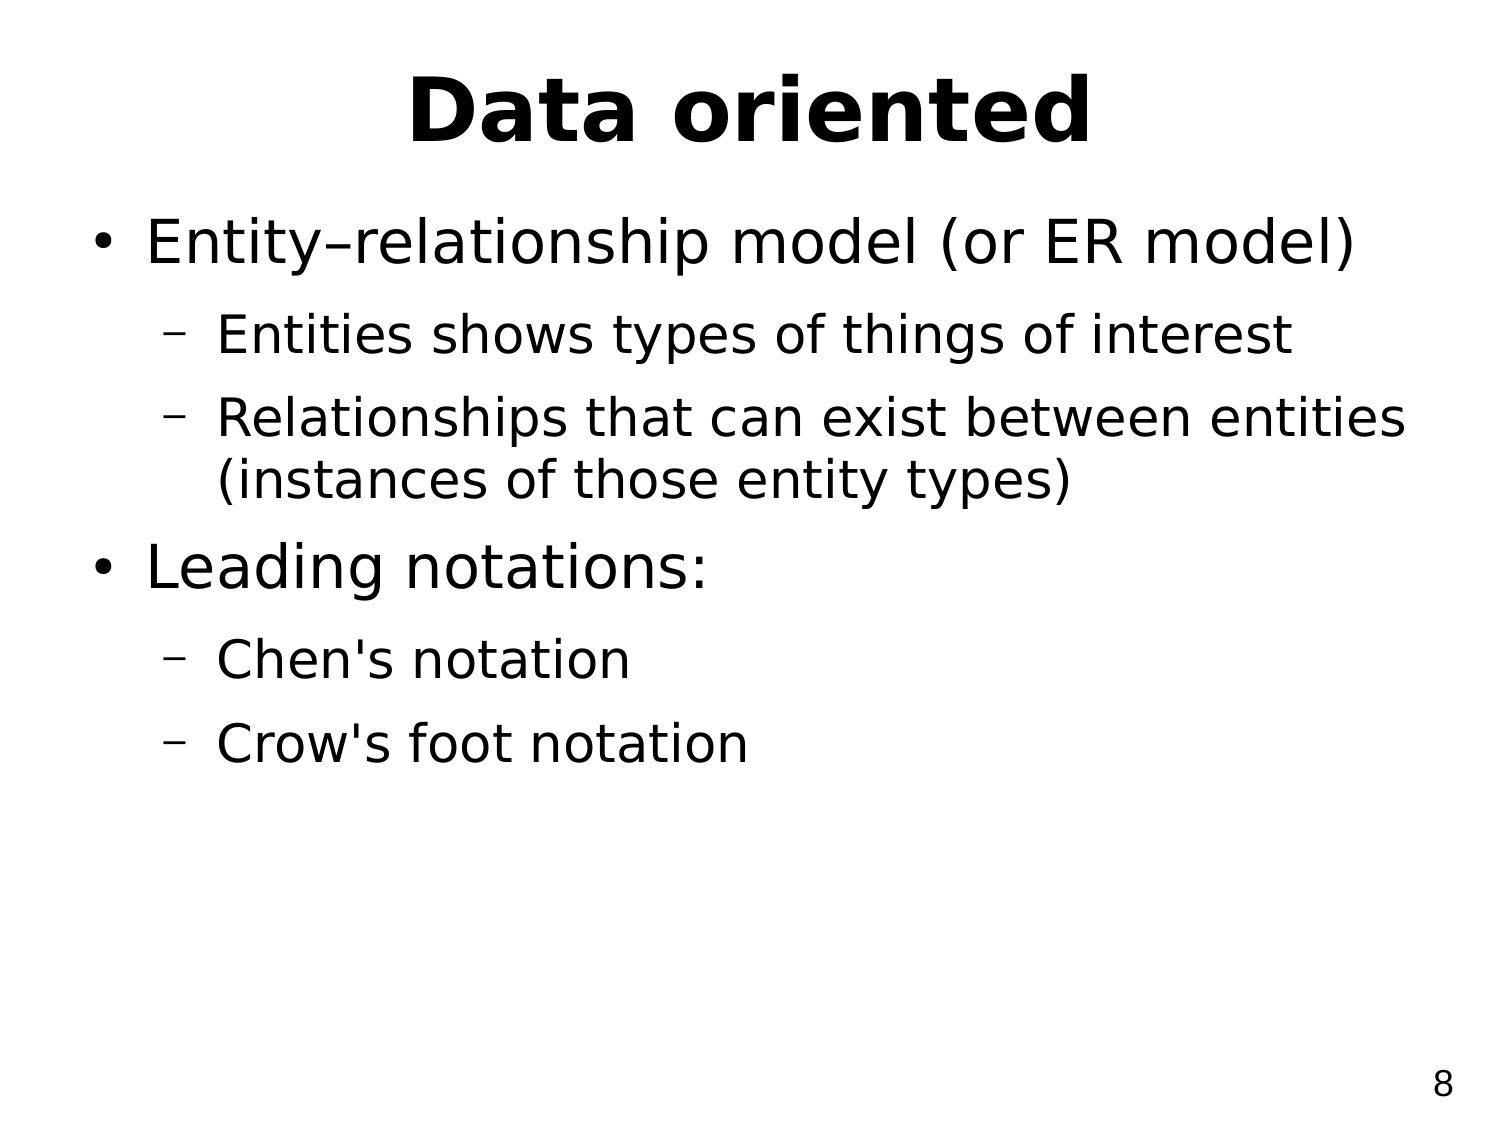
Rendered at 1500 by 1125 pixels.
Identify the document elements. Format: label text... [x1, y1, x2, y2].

title Data oriented [75, 44, 1425, 177]
list Entity–relationship model (or ER model) Entities shows types of things of interest Relationships that can exist between entities (instances of those entity types) Leading notations: Chen's notation Crow's foot notation [75, 206, 1425, 1093]
